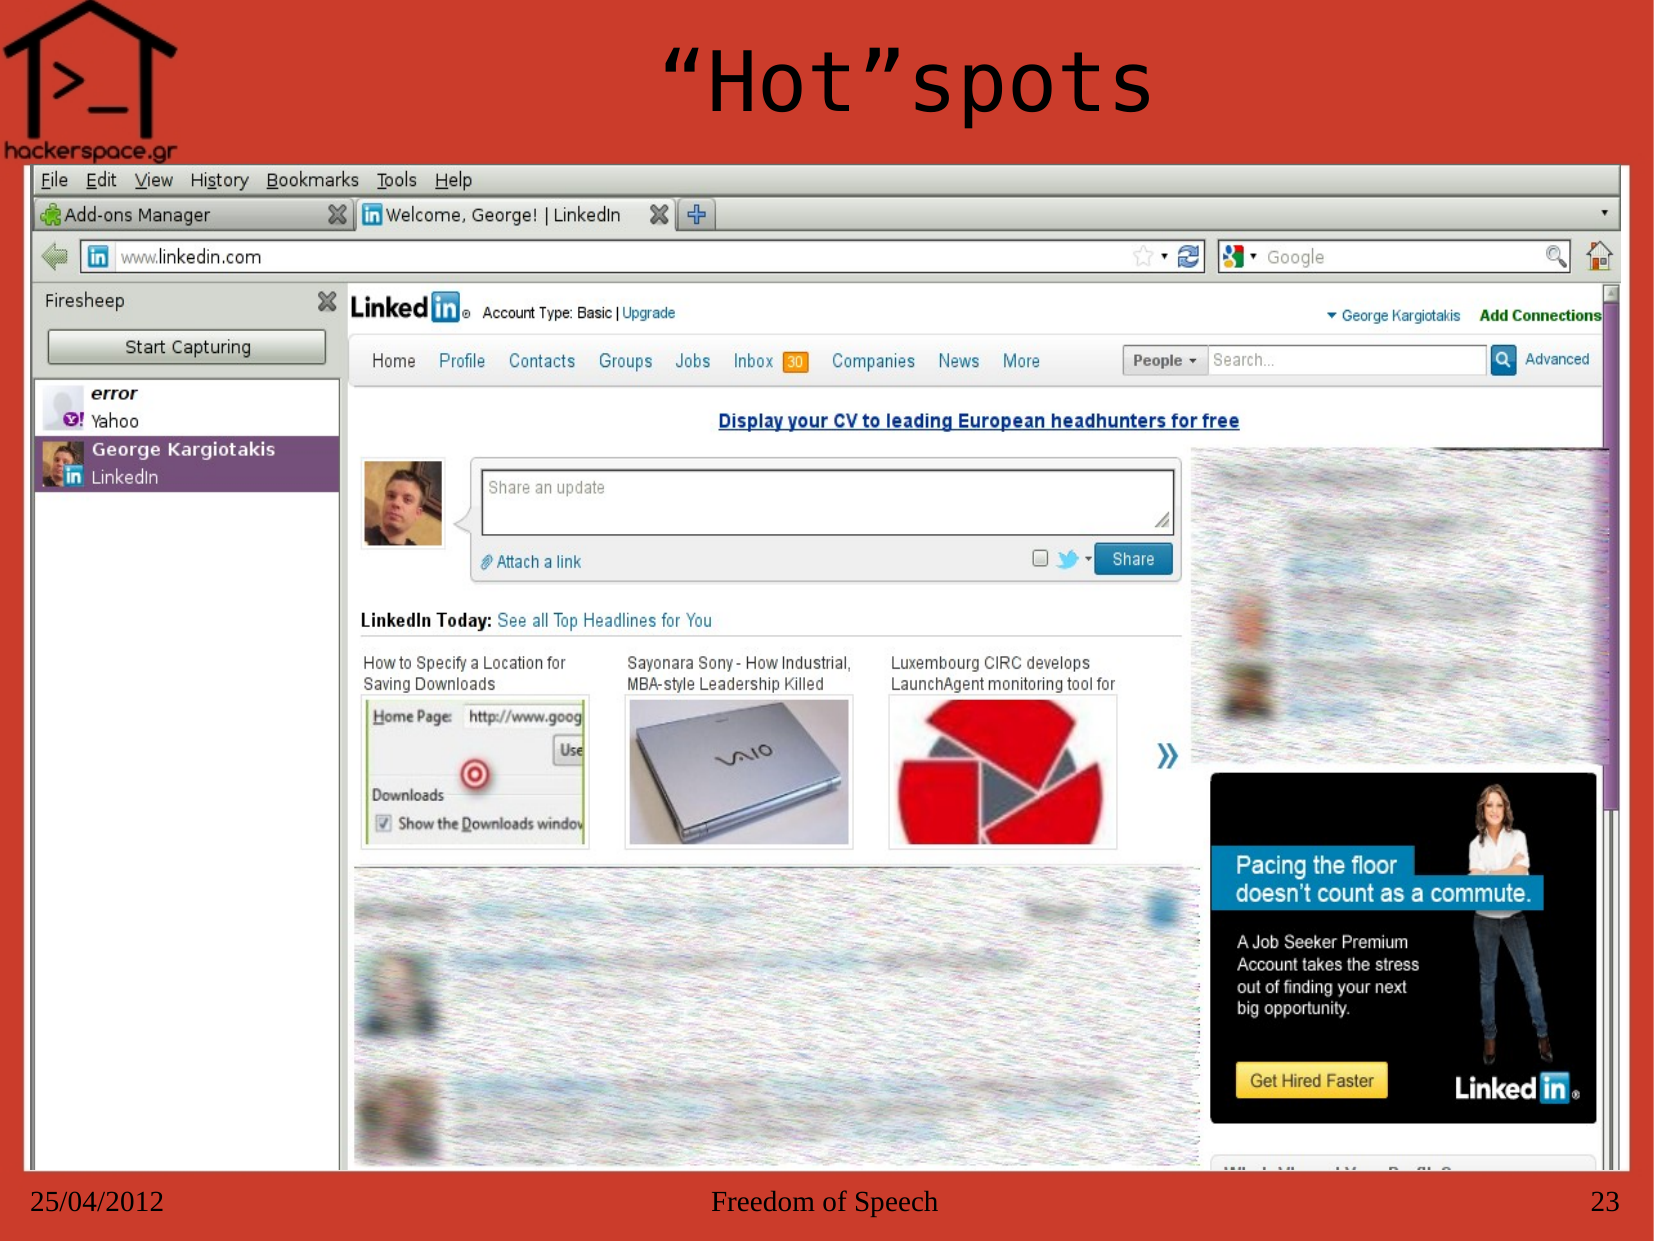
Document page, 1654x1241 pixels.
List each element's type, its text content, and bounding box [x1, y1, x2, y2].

title “Hot”spots [195, 15, 1621, 151]
picture [0, 0, 1654, 1241]
